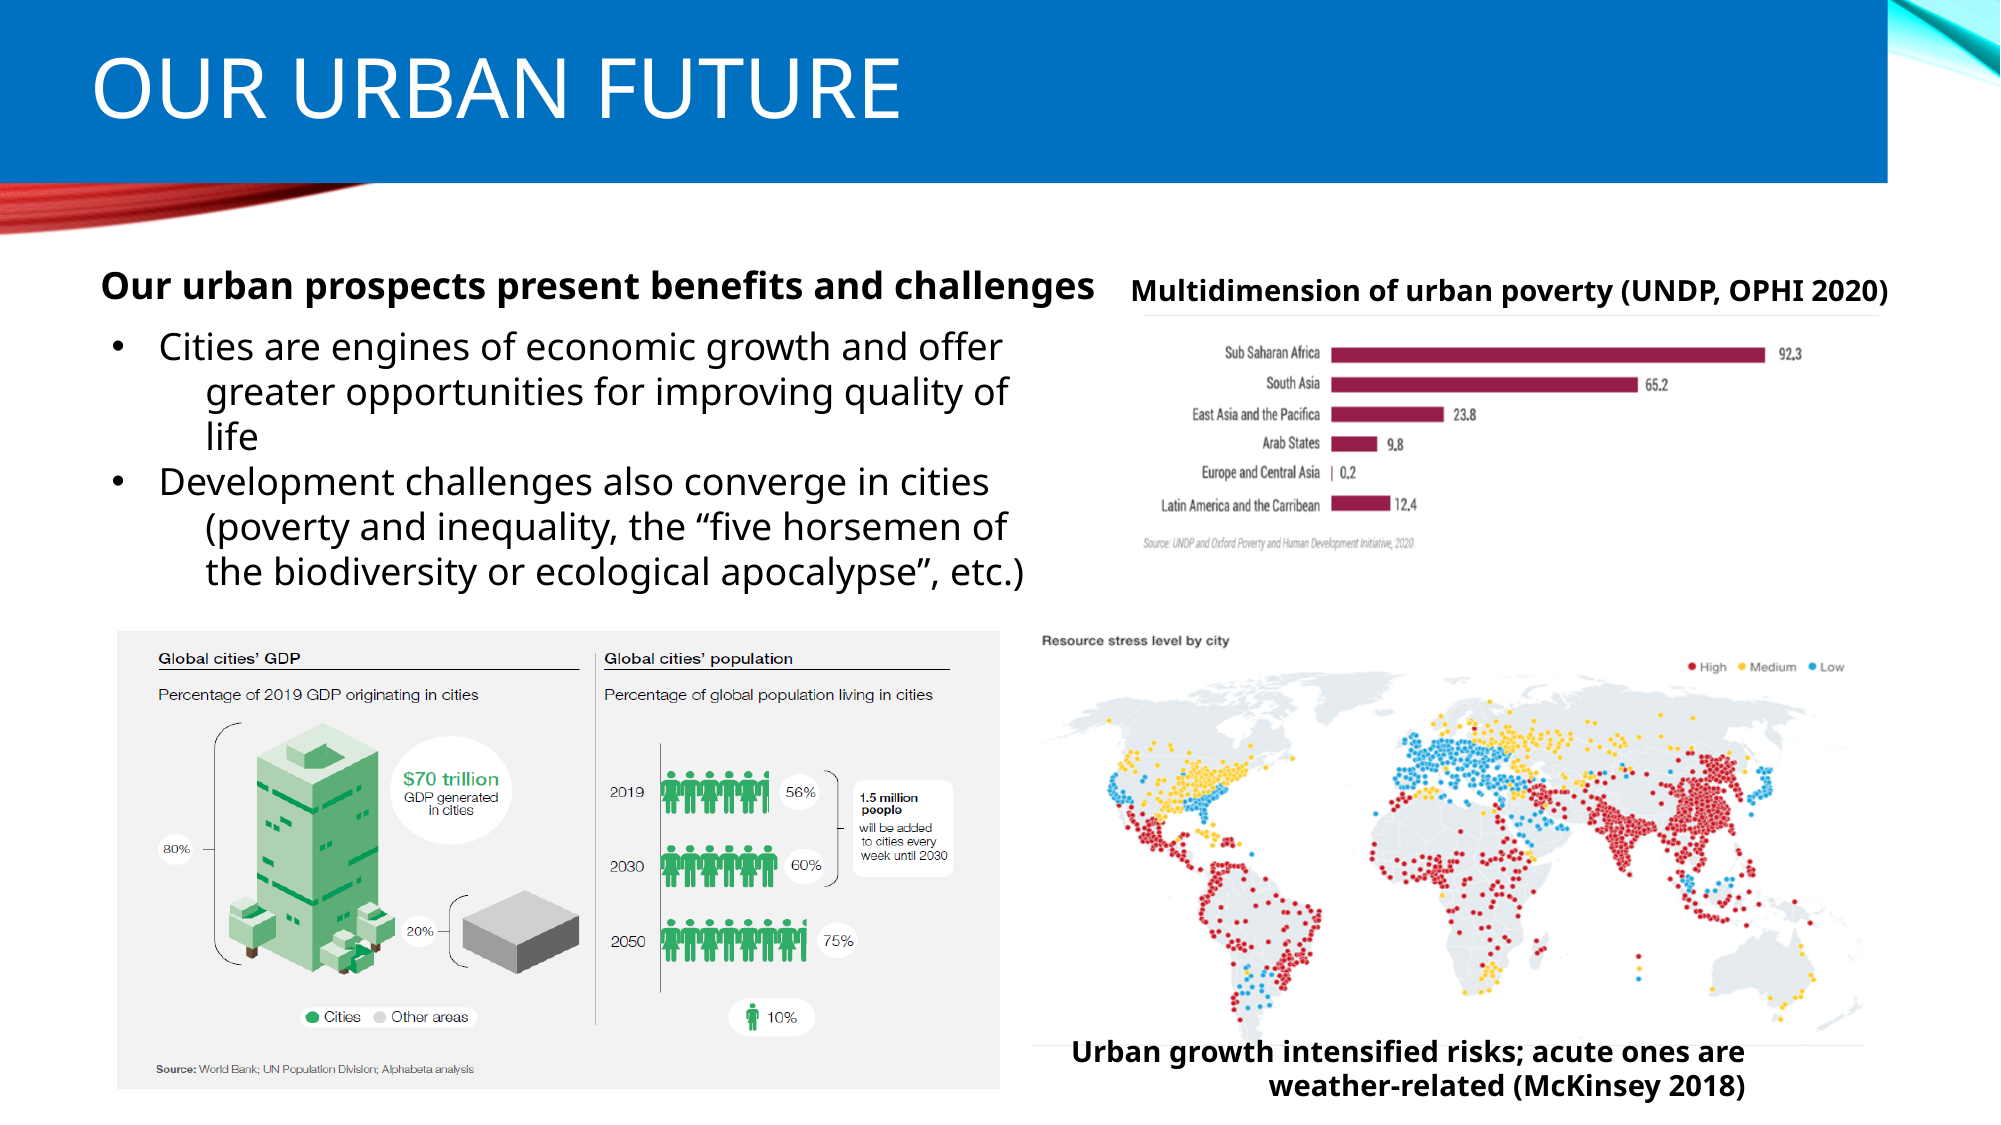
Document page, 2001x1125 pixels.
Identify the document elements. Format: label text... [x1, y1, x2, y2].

text_box Our urban prospects present benefits and challenges [85, 254, 1370, 316]
picture [1033, 631, 1863, 1046]
text_box Cities are engines of economic growth and offer greater opportunities for improving quality of life Development challenges also converge in cities (poverty and inequality, the “five horsemen of the biodiversity or ecological apocalypse”, etc.) [96, 315, 1057, 604]
picture [1126, 316, 1881, 566]
text_box Multidimension of urban poverty (UNDP, OPHI 2020) [1115, 264, 1915, 316]
text_box Urban growth intensified risks; acute ones are weather-related (McKinsey 2018) [1056, 1025, 1881, 1112]
title OUR URBAN FUTURE [0, 0, 1888, 184]
picture [117, 631, 1000, 1089]
